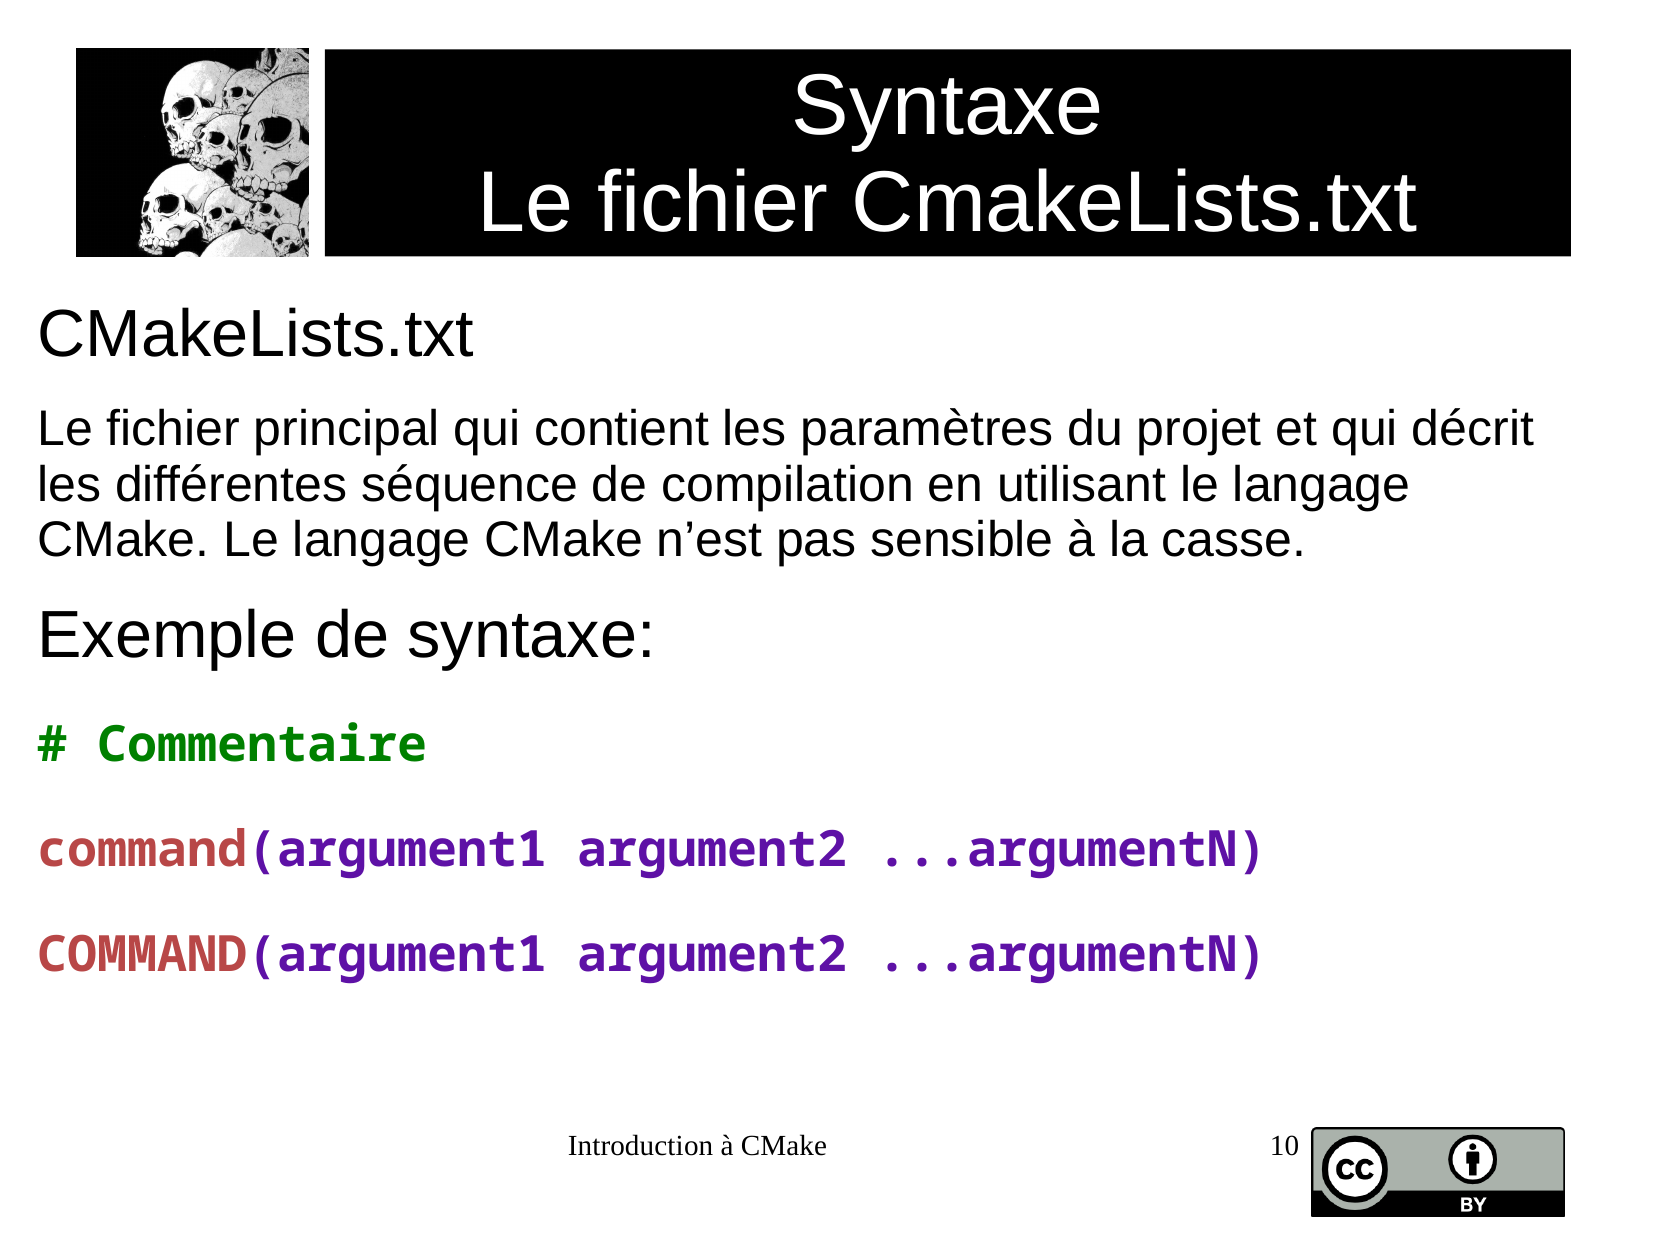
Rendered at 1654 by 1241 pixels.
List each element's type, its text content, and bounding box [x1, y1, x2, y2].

title Syntaxe Le fichier CmakeLists.txt [324, 49, 1571, 257]
picture [1311, 1127, 1565, 1217]
list CMakeLists.txt Le fichier principal qui contient les paramètres du projet et qui décrit les différentes séquence de compilation en utilisant le langage CMake. Le langage CMake n’est pas sensible à la casse. Exemple de syntaxe: # Commentaire command(argument1 argument2 ...argumentN) COMMAND(argument1 argument2 ...argumentN) [37, 295, 1576, 987]
picture [76, 48, 309, 257]
